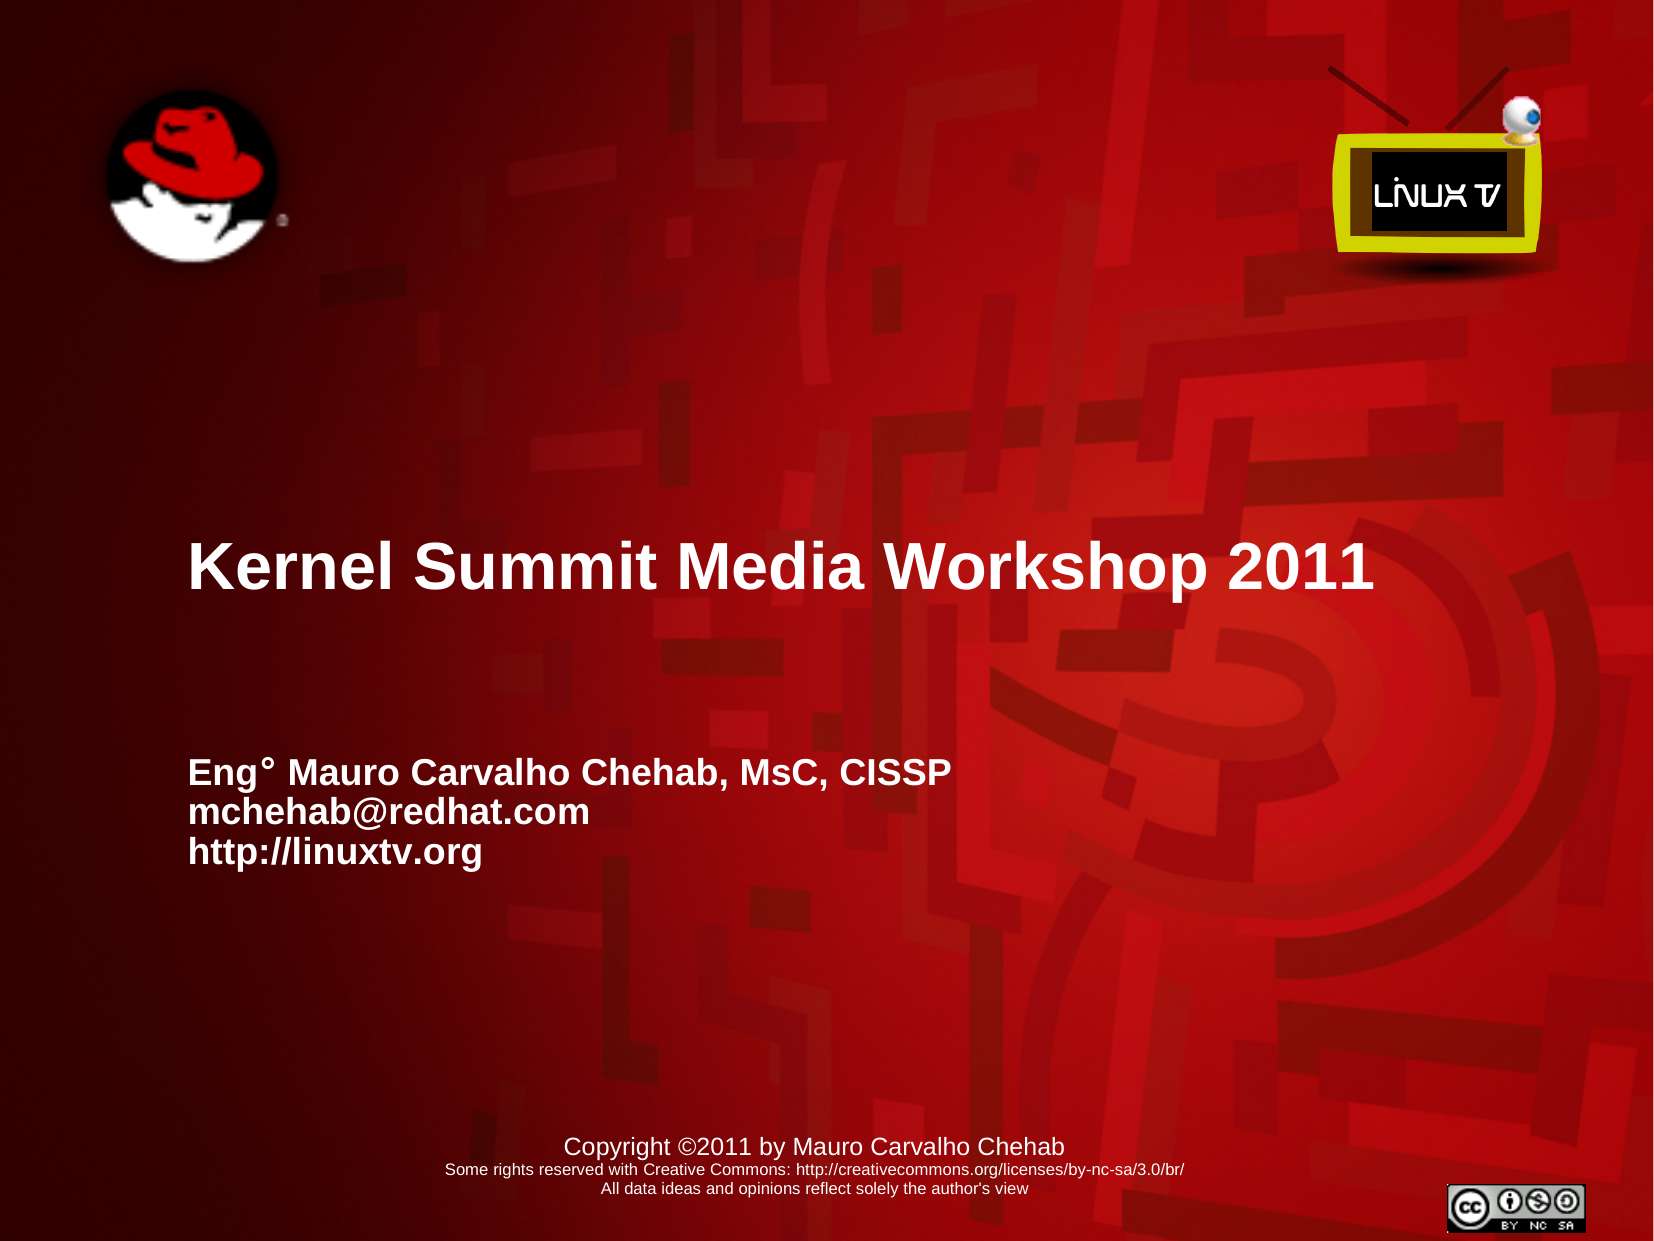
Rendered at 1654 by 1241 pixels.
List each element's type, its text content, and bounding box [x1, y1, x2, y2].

subtitle Kernel Summit Media Workshop 2011 Eng° Mauro Carvalho Chehab, MsC, CISSP mchehab@redhat.com http://linuxtv.org [187, 364, 1455, 1040]
picture [0, 0, 1654, 1241]
